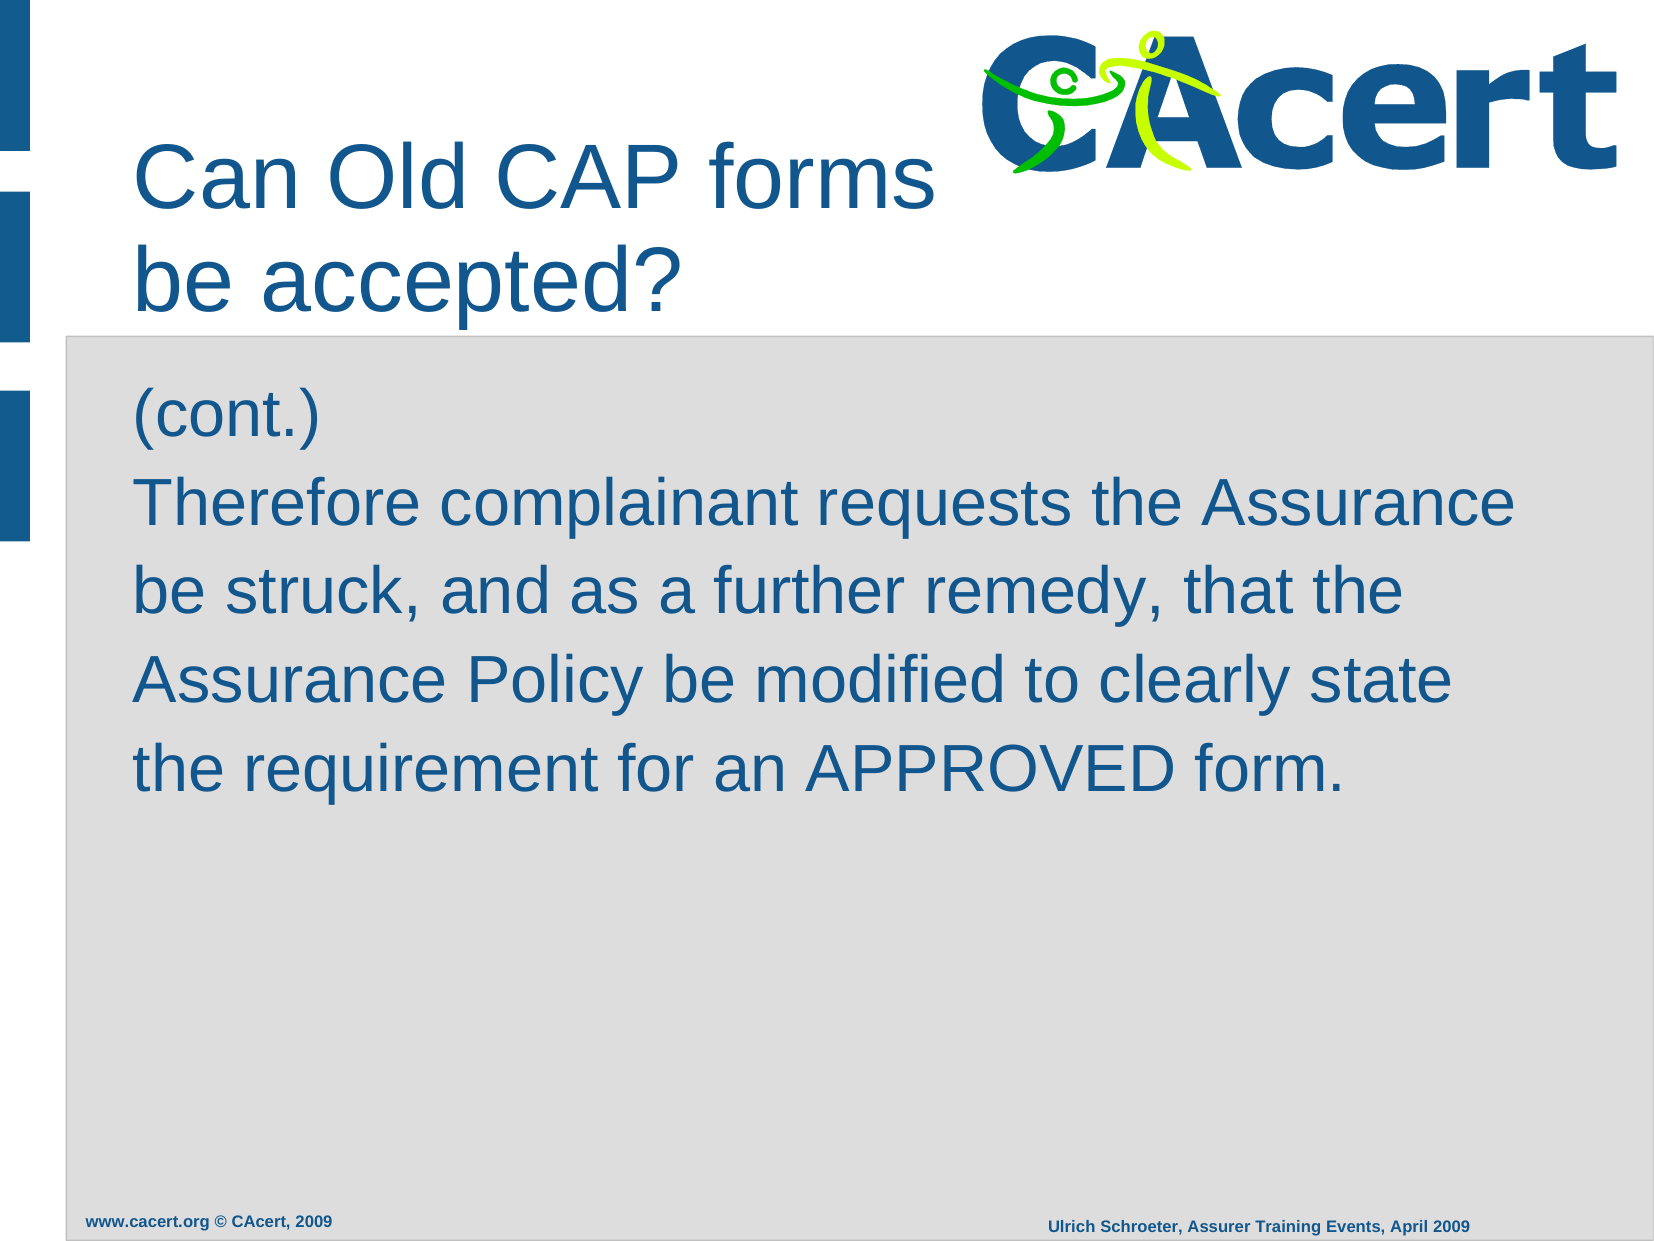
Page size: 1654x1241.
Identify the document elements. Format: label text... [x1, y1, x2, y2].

text_box Can Old CAP forms be accepted? [118, 118, 954, 339]
text_box (cont.) Therefore complainant requests the Assurance be struck, and as a further remedy, that the Assurance Policy be modified to clearly state the requirement for an APPROVED form. [118, 354, 1597, 813]
